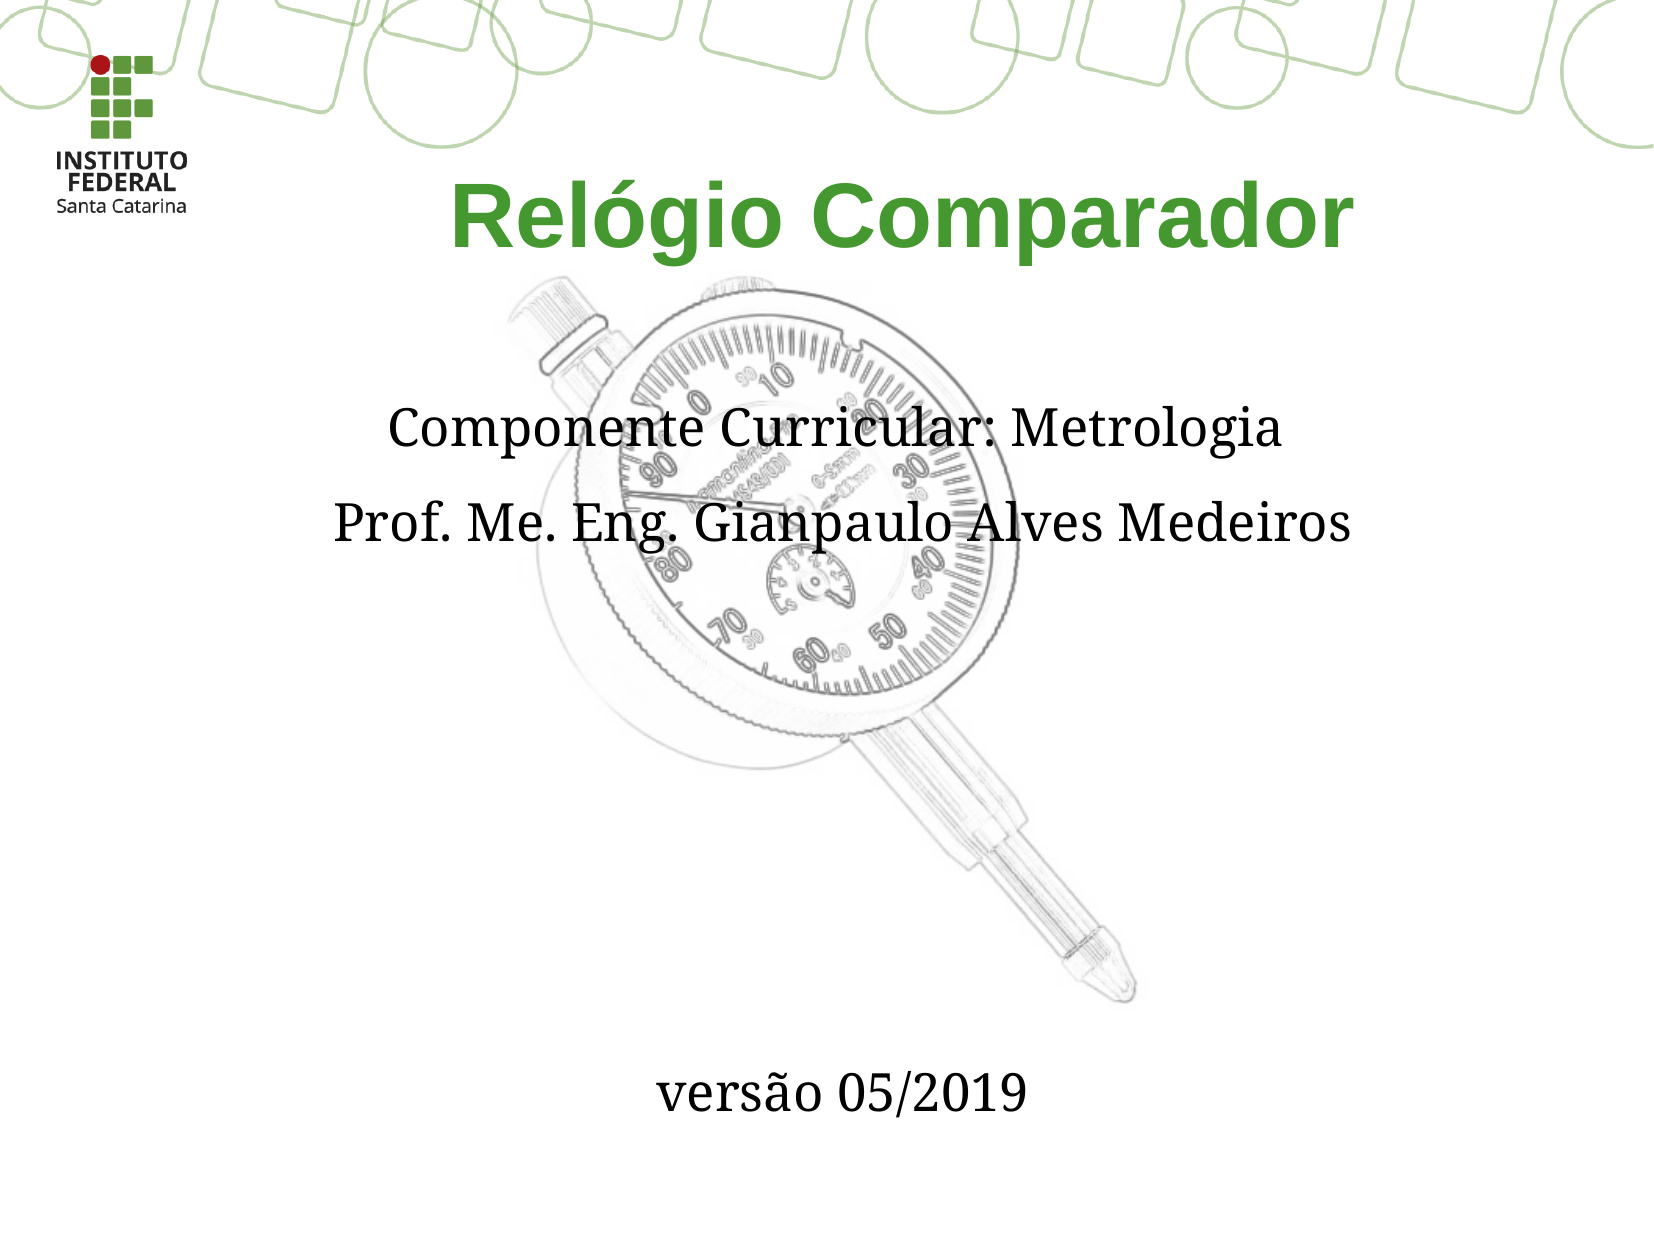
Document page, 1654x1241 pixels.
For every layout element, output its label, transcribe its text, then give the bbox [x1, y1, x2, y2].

title Relógio Comparador [259, 111, 1571, 319]
list Componente Curricular: Metrologia Prof. Me. Eng. Gianpaulo Alves Medeiros versão 05/2019 [59, 389, 1571, 1130]
picture [0, 0, 1654, 1169]
